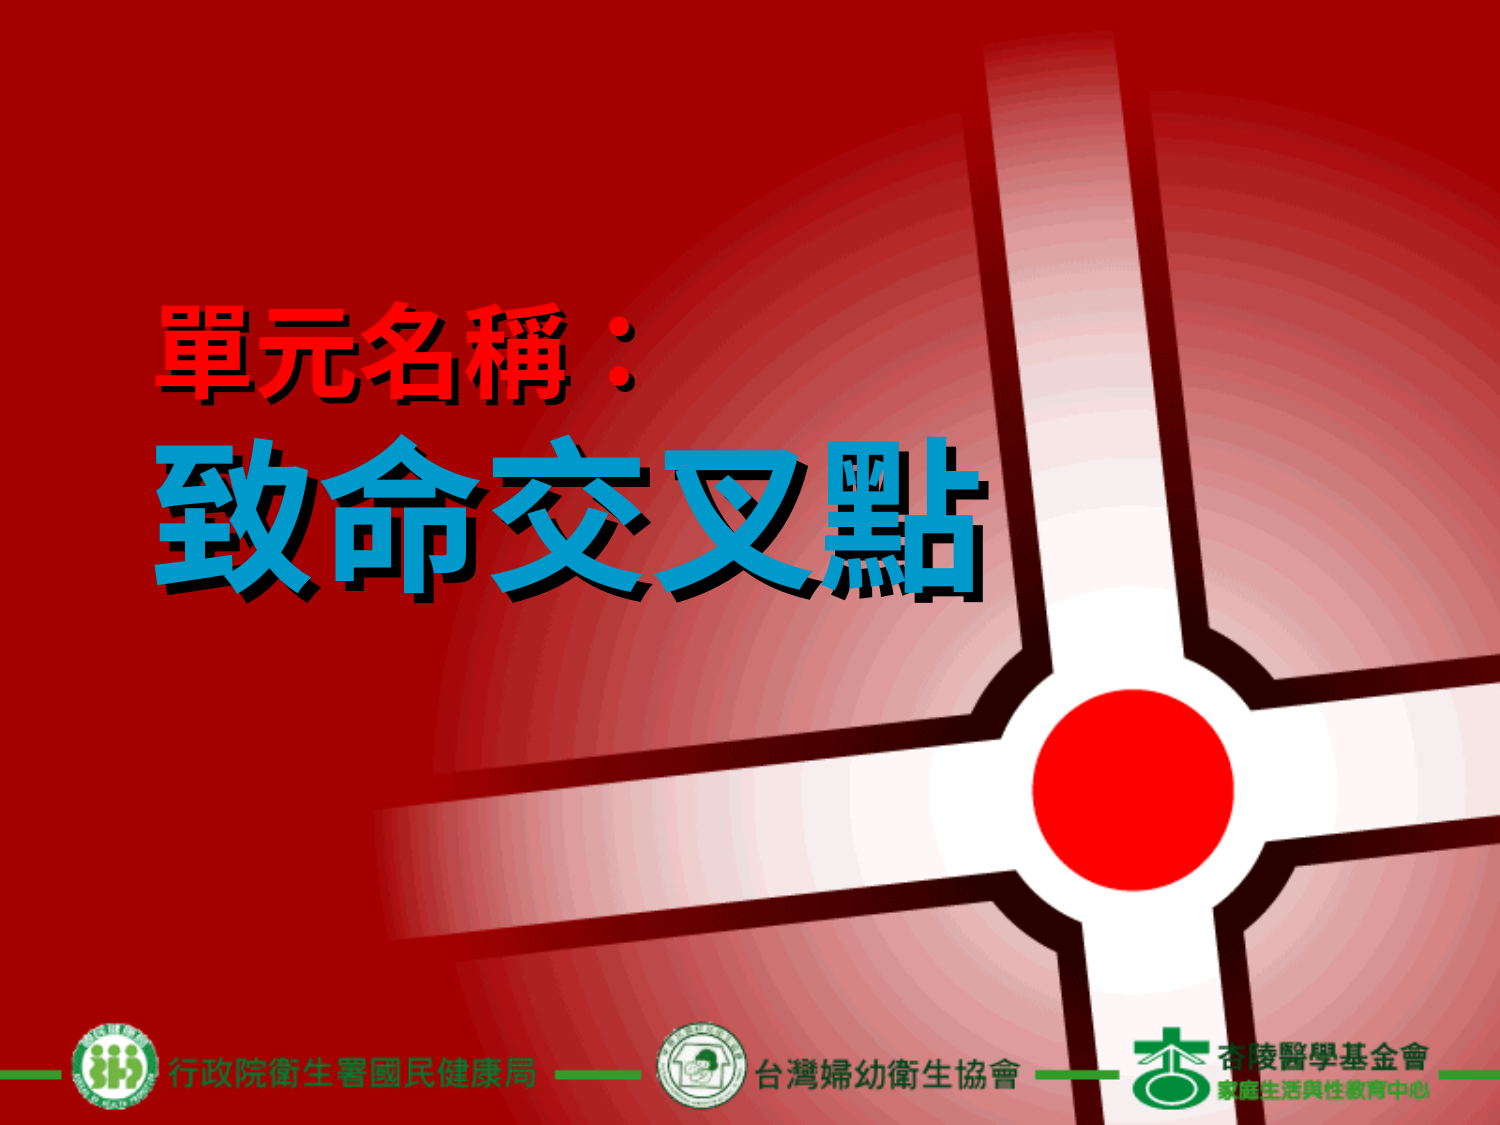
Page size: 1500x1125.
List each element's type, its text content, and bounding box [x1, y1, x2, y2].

picture [0, 0, 1500, 1125]
text_box 單元名稱： 致命交叉點 [135, 278, 1022, 610]
